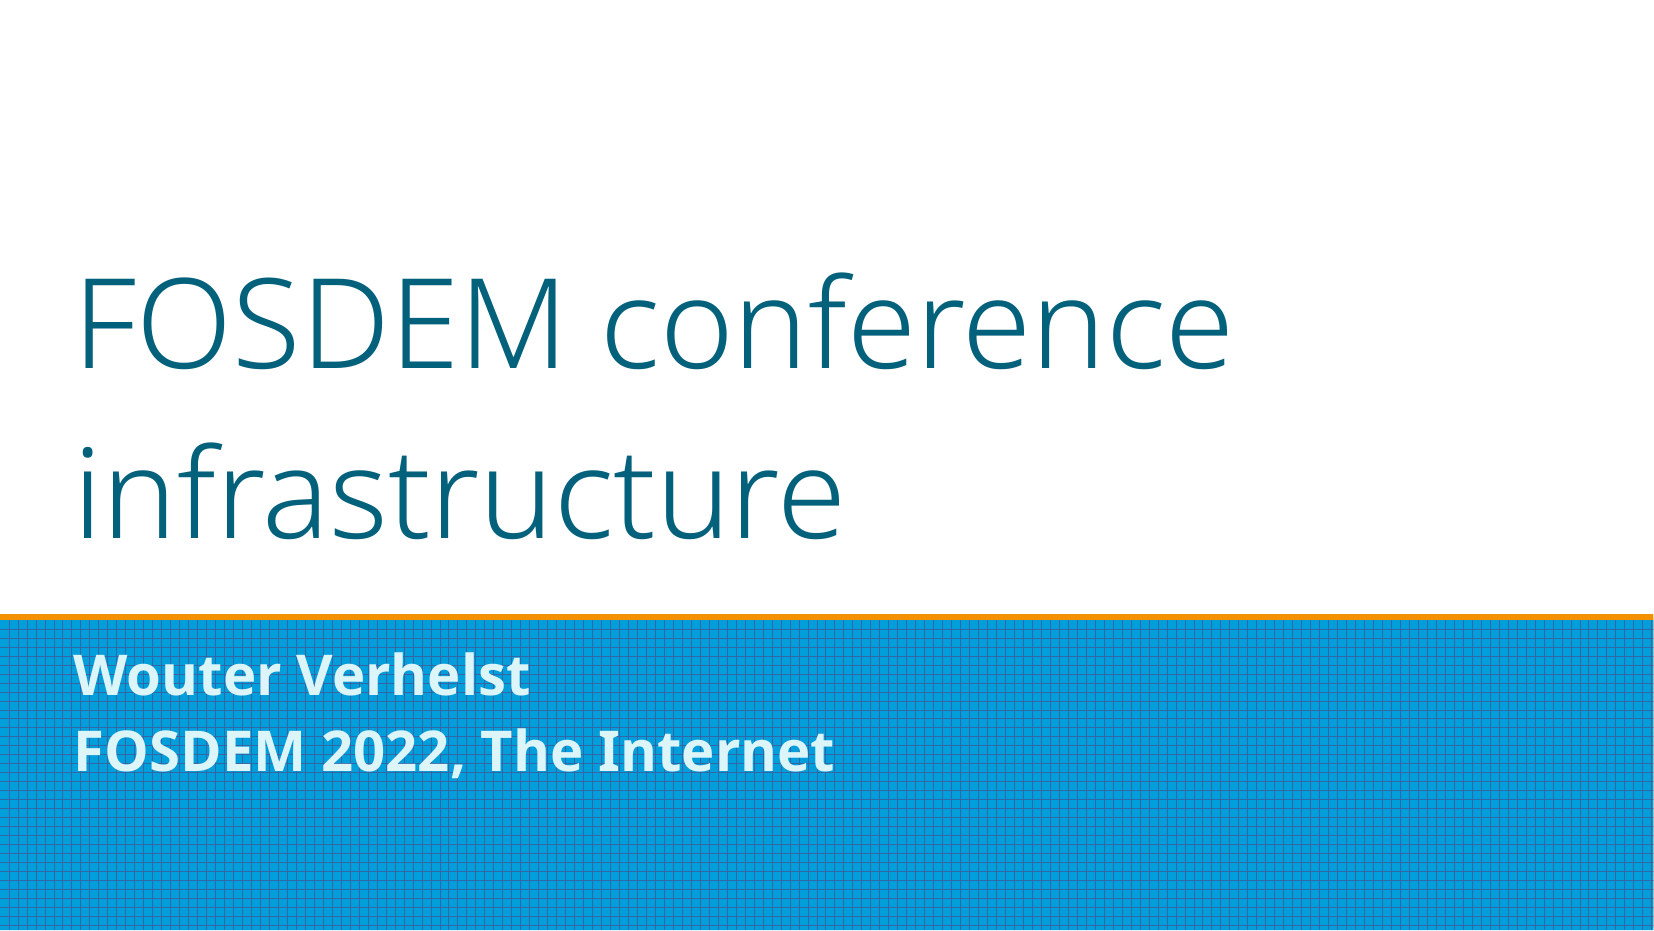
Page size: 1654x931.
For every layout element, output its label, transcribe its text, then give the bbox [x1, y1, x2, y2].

subtitle Wouter Verhelst FOSDEM 2022, The Internet [73, 634, 1551, 827]
title FOSDEM conference infrastructure [73, 44, 1551, 576]
